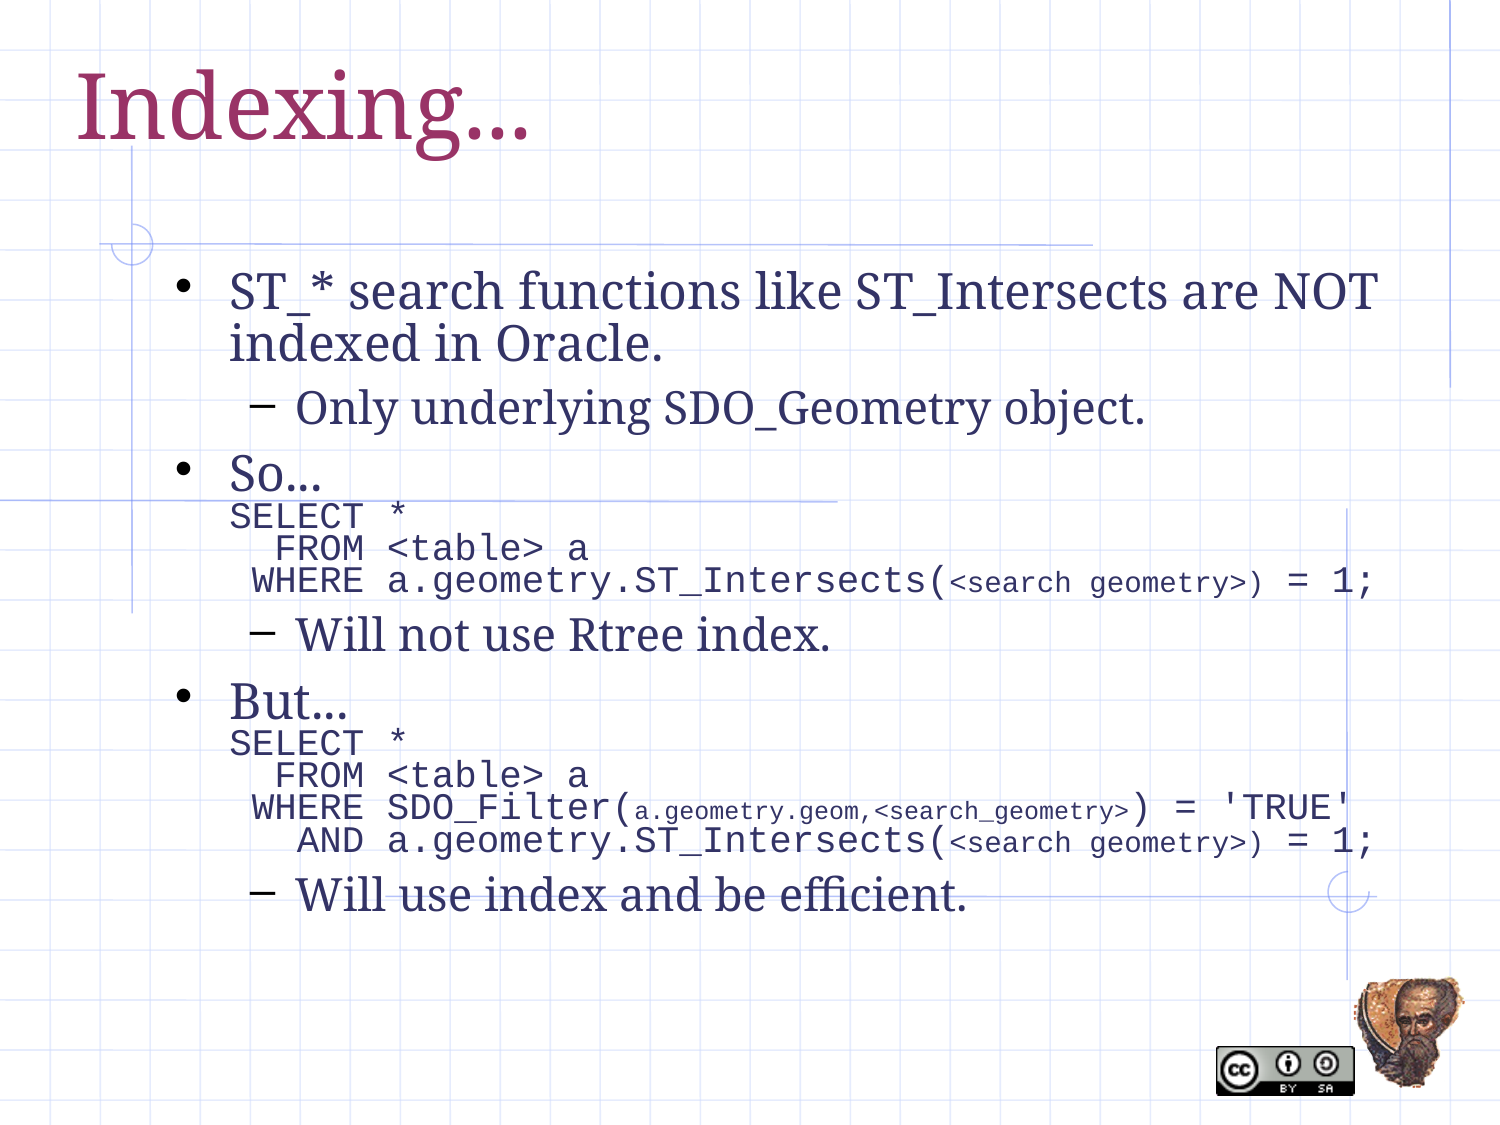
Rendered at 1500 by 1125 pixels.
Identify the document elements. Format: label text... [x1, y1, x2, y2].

list ST_* search functions like ST_Intersects are NOT indexed in Oracle. Only underlying SDO_Geometry object. So... SELECT * FROM <table> a WHERE a.geometry.ST_Intersects(<search geometry>) = 1; Will not use Rtree index. But... SELECT * FROM <table> a WHERE SDO_Filter(a.geometry.geom,<search_geometry>) = 'TRUE' AND a.geometry.ST_Intersects(<search geometry>) = 1; Will use index and be efficient. [174, 268, 1381, 995]
title Indexing... [74, 45, 1424, 177]
picture [1216, 976, 1465, 1096]
